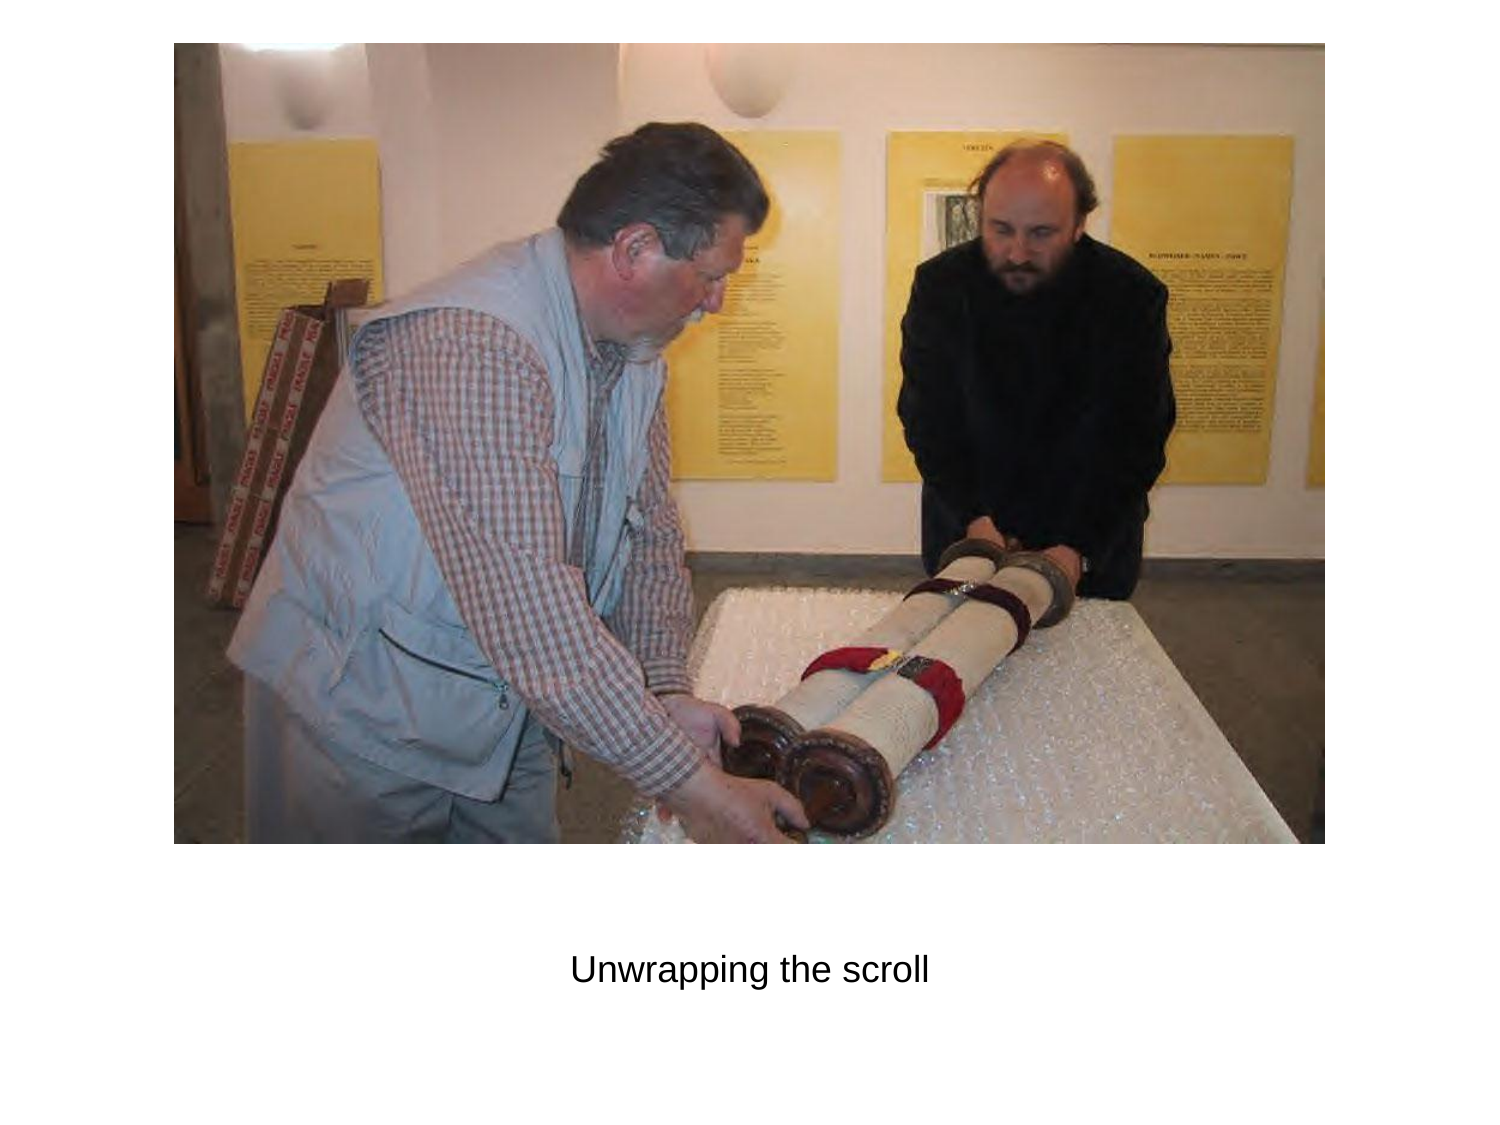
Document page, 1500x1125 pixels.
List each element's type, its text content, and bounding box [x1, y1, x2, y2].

picture [174, 43, 1325, 844]
text_box Unwrapping the scroll [149, 937, 1350, 998]
